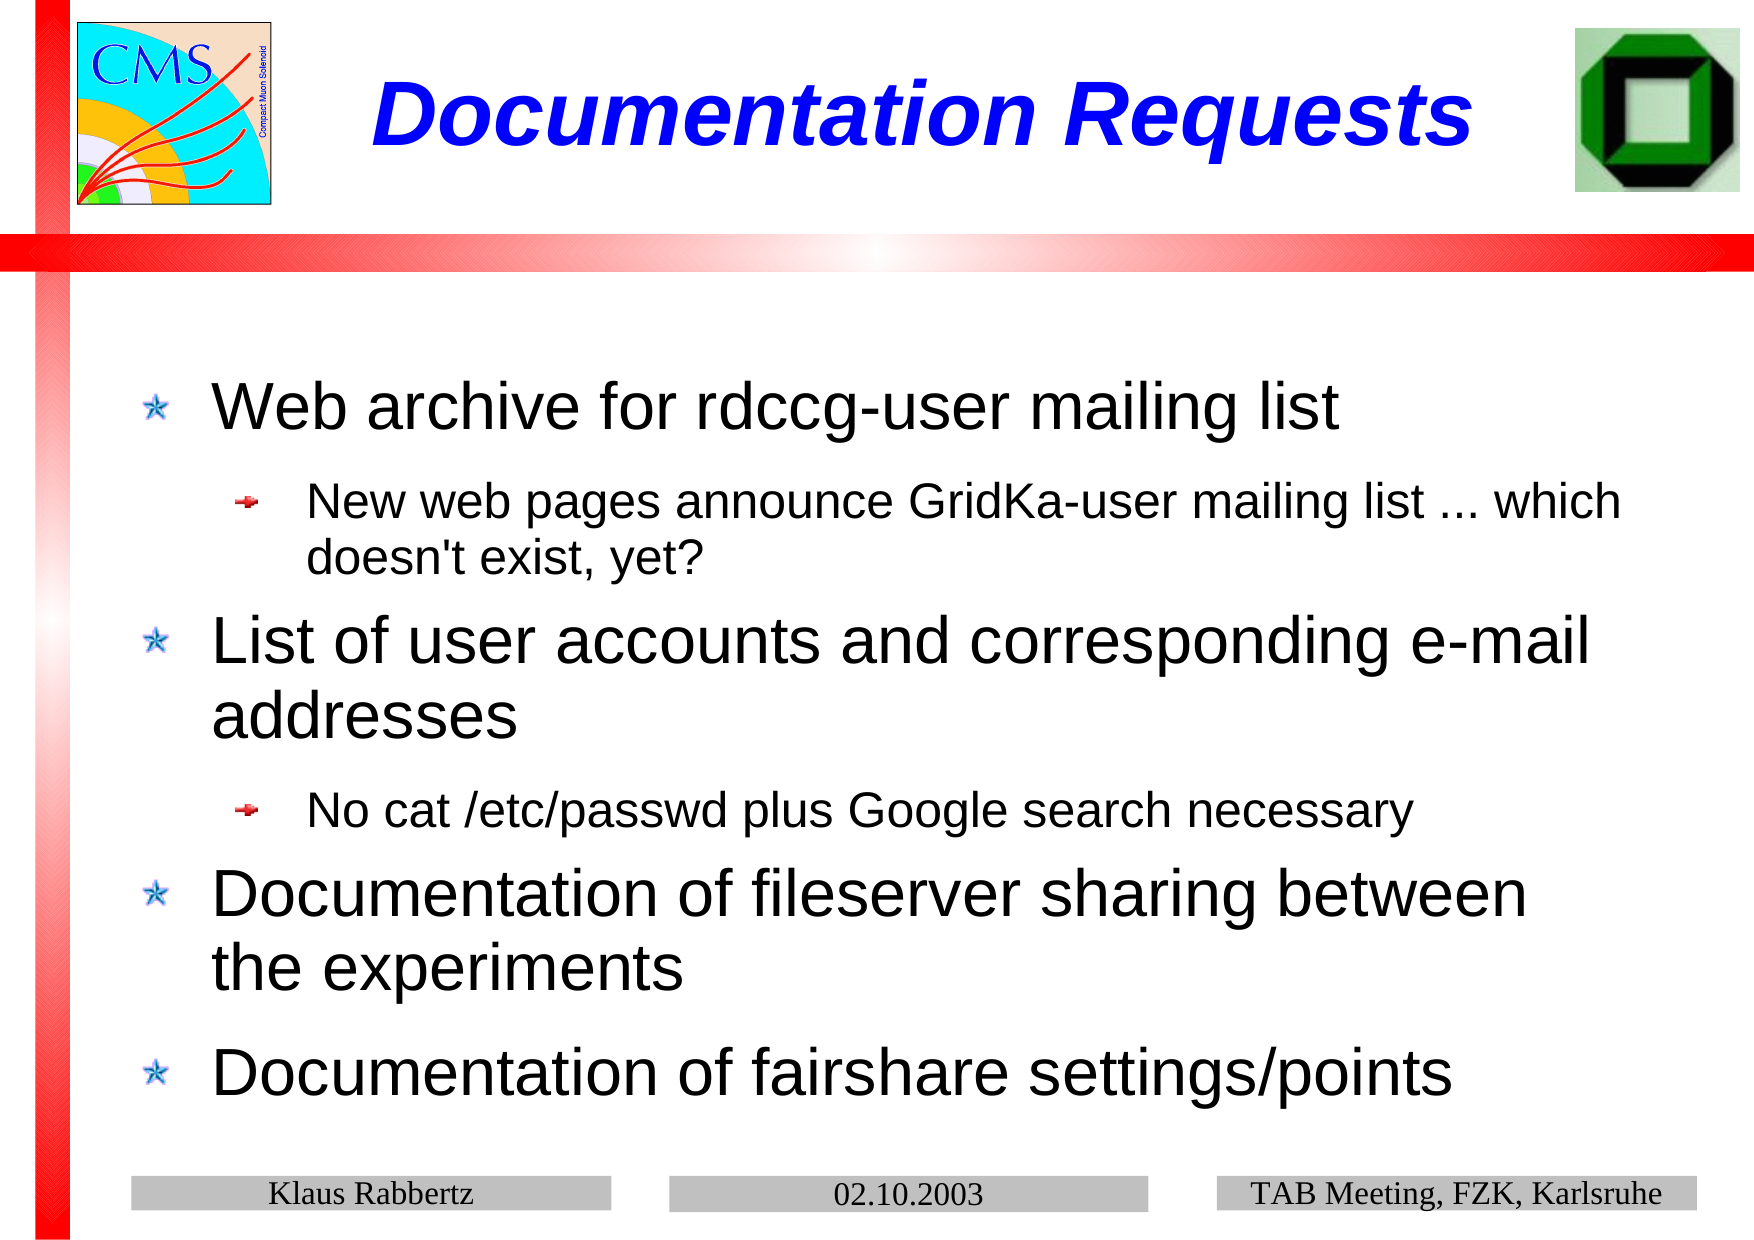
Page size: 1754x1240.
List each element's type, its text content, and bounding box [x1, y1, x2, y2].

picture [76, 21, 272, 205]
picture [1575, 28, 1740, 192]
list Web archive for rdccg-user mailing list New web pages announce GridKa-user mailing list ... which doesn't exist, yet? List of user accounts and corresponding e-mail addresses No cat /etc/passwd plus Google search necessary Documentation of fileserver sharing between the experiments Documentation of fairshare settings/points [128, 369, 1627, 1126]
title Documentation Requests [282, 10, 1566, 218]
